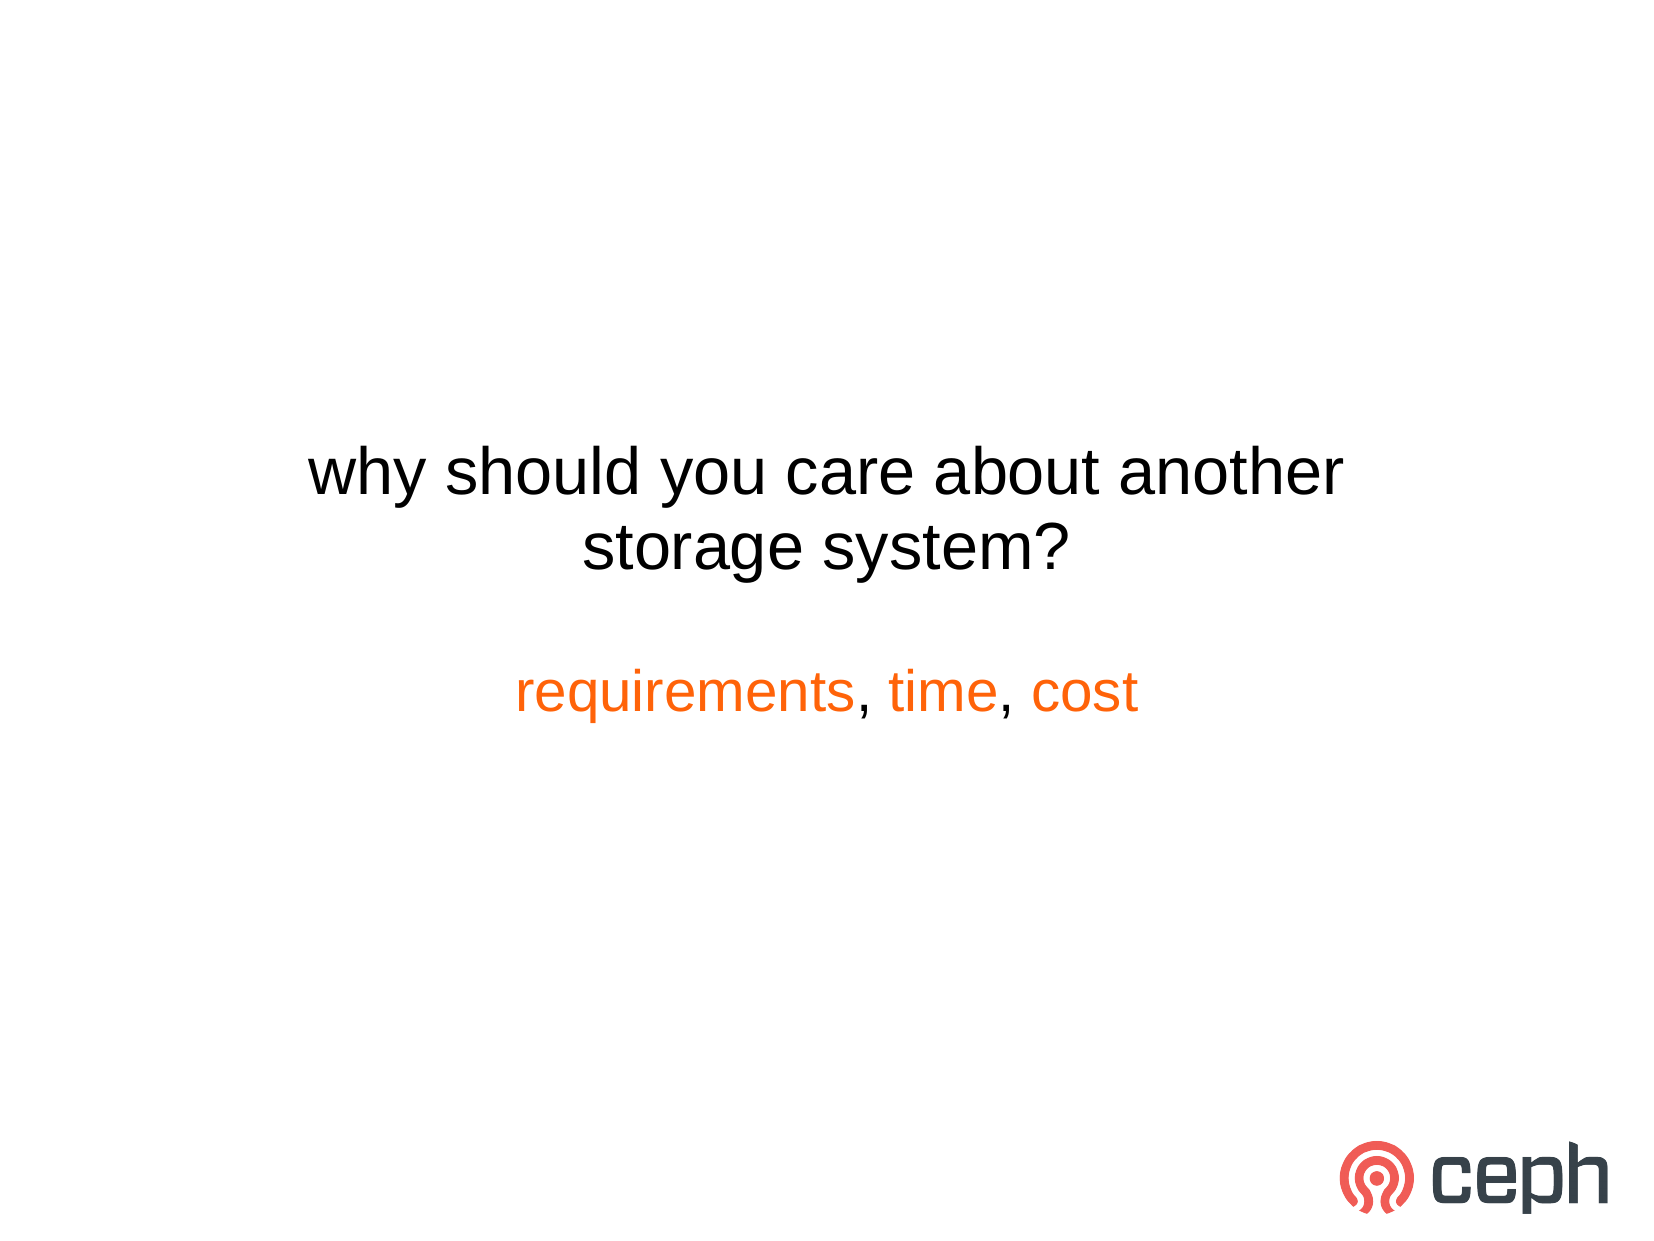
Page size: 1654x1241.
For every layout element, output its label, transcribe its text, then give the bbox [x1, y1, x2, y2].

picture [1293, 1095, 1654, 1241]
subtitle why should you care about another storage system? requirements, time, cost [82, 49, 1571, 1109]
